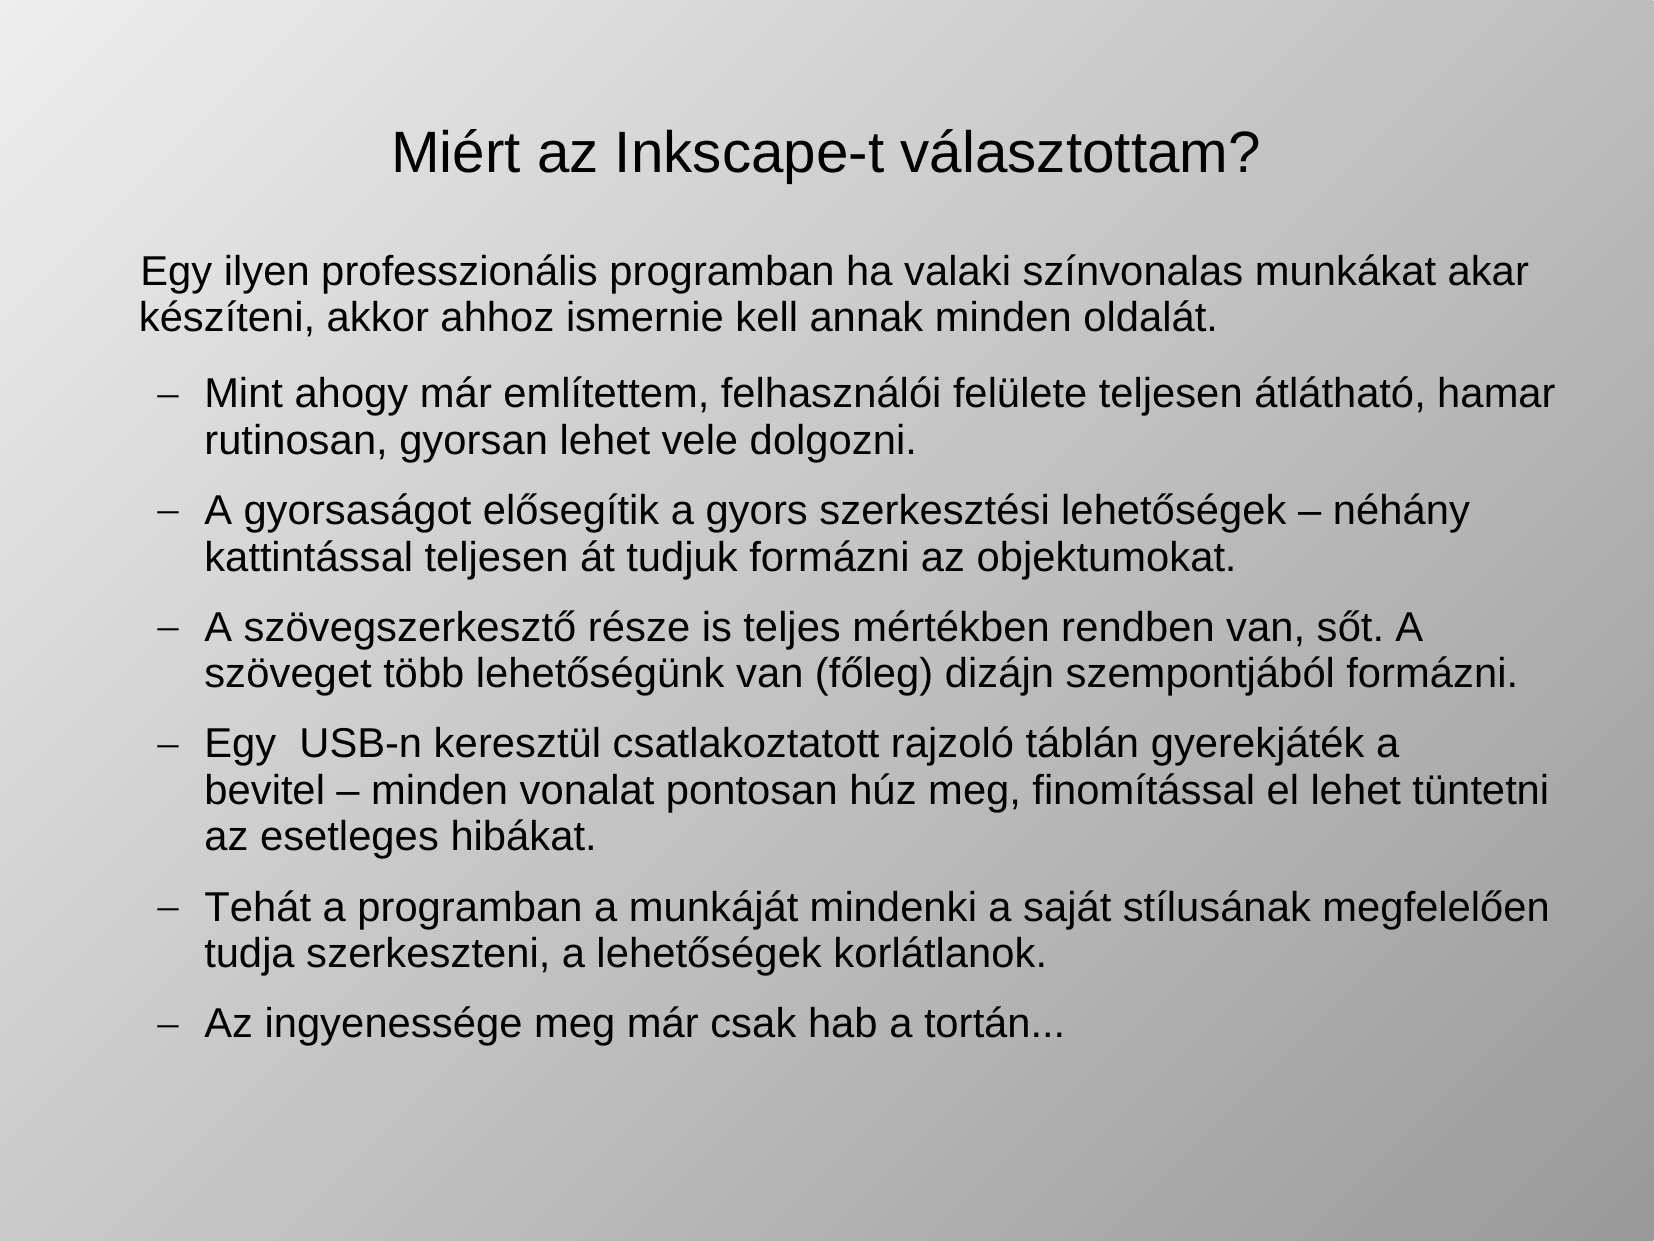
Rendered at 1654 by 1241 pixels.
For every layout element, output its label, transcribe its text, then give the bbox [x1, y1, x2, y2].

title Miért az Inkscape-t választottam? [82, 49, 1571, 244]
list Egy ilyen professzionális programban ha valaki színvonalas munkákat akar készíteni, akkor ahhoz ismernie kell annak minden oldalát. Mint ahogy már említettem, felhasználói felülete teljesen átlátható, hamar rutinosan, gyorsan lehet vele dolgozni. A gyorsaságot elősegítik a gyors szerkesztési lehetőségek – néhány kattintással teljesen át tudjuk formázni az objektumokat. A szövegszerkesztő része is teljes mértékben rendben van, sőt. A szöveget több lehetőségünk van (főleg) dizájn szempontjából formázni. Egy USB-n keresztül csatlakoztatott rajzoló táblán gyerekjáték a bevitel – minden vonalat pontosan húz meg, finomítással el lehet tüntetni az esetleges hibákat. Tehát a programban a munkáját mindenki a saját stílusának megfelelően tudja szerkeszteni, a lehetőségek korlátlanok. Az ingyenessége meg már csak hab a tortán... [82, 244, 1571, 1063]
